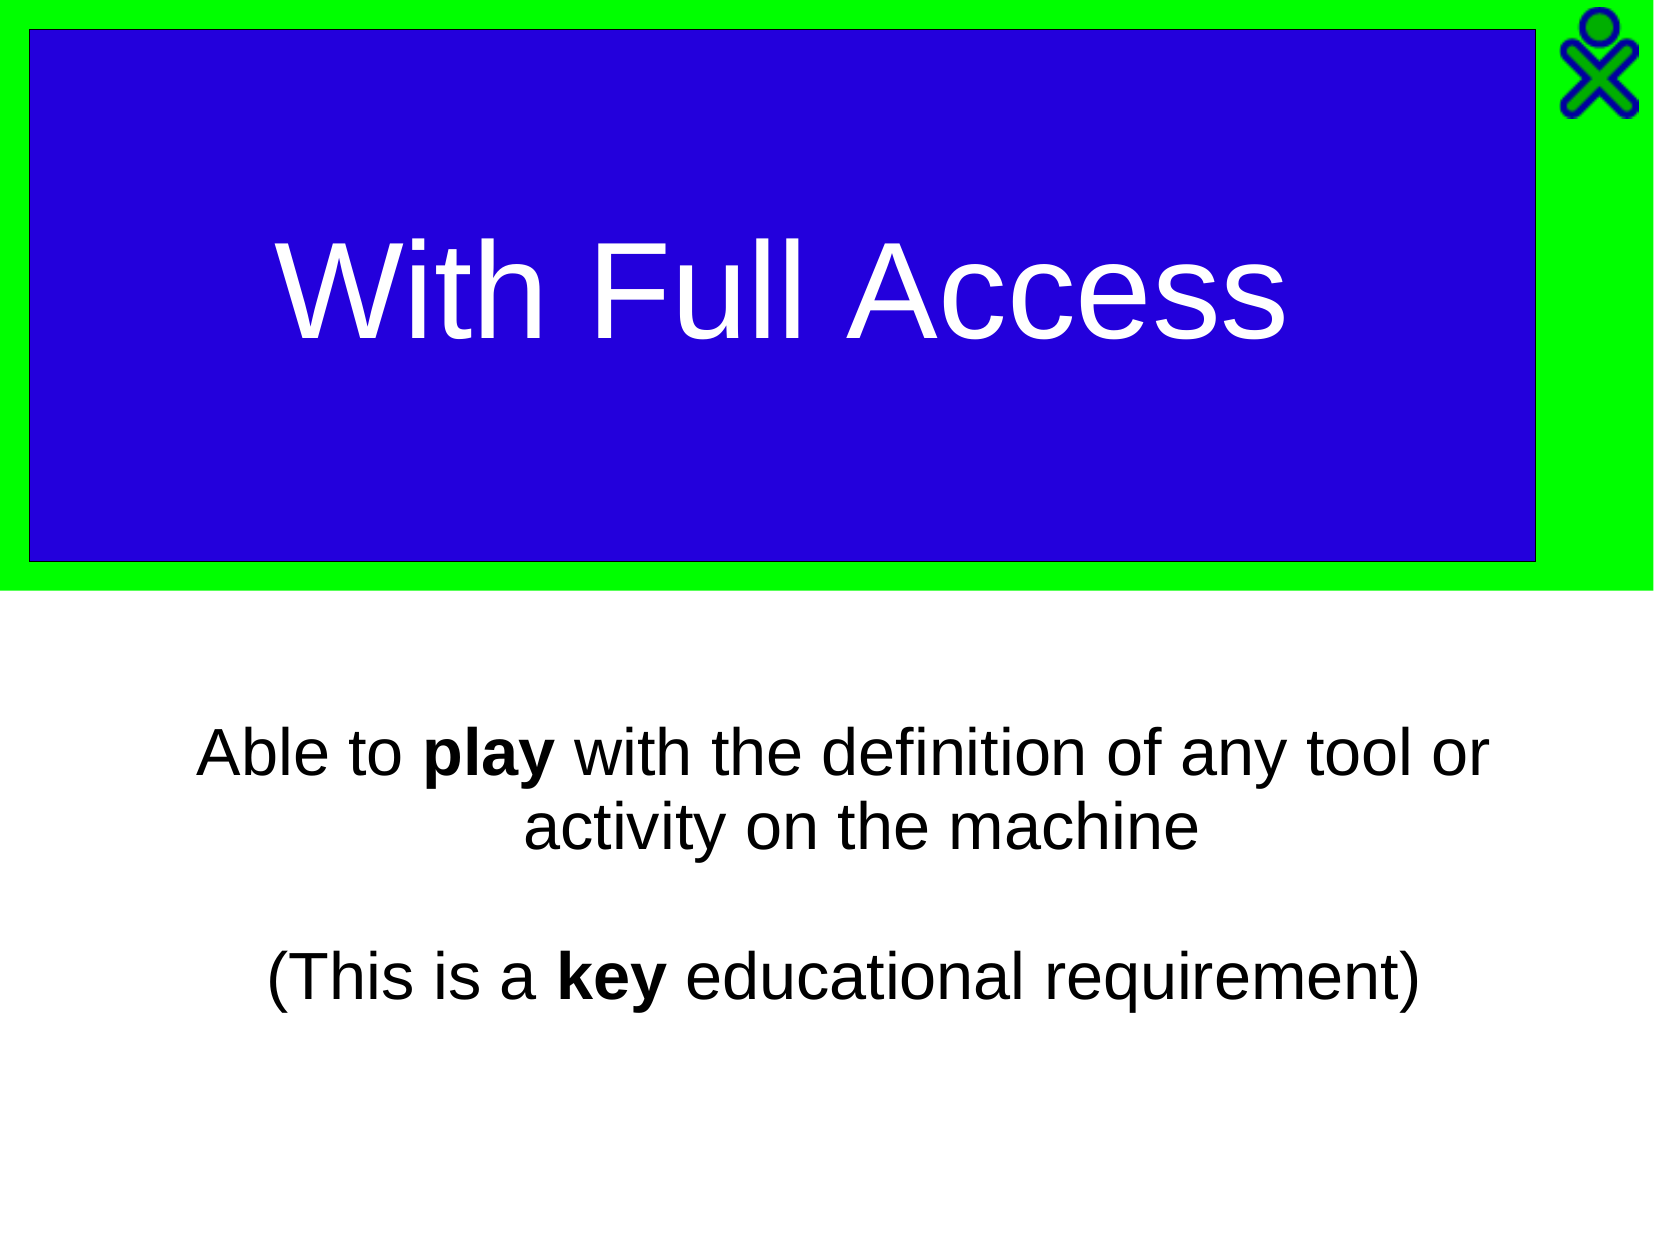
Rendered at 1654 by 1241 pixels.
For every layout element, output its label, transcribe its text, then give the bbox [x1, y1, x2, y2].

subtitle Able to play with the definition of any tool or activity on the machine (This is a key educational requirement) [82, 627, 1571, 1102]
picture [1559, 7, 1639, 119]
title With Full Access [59, 56, 1506, 525]
